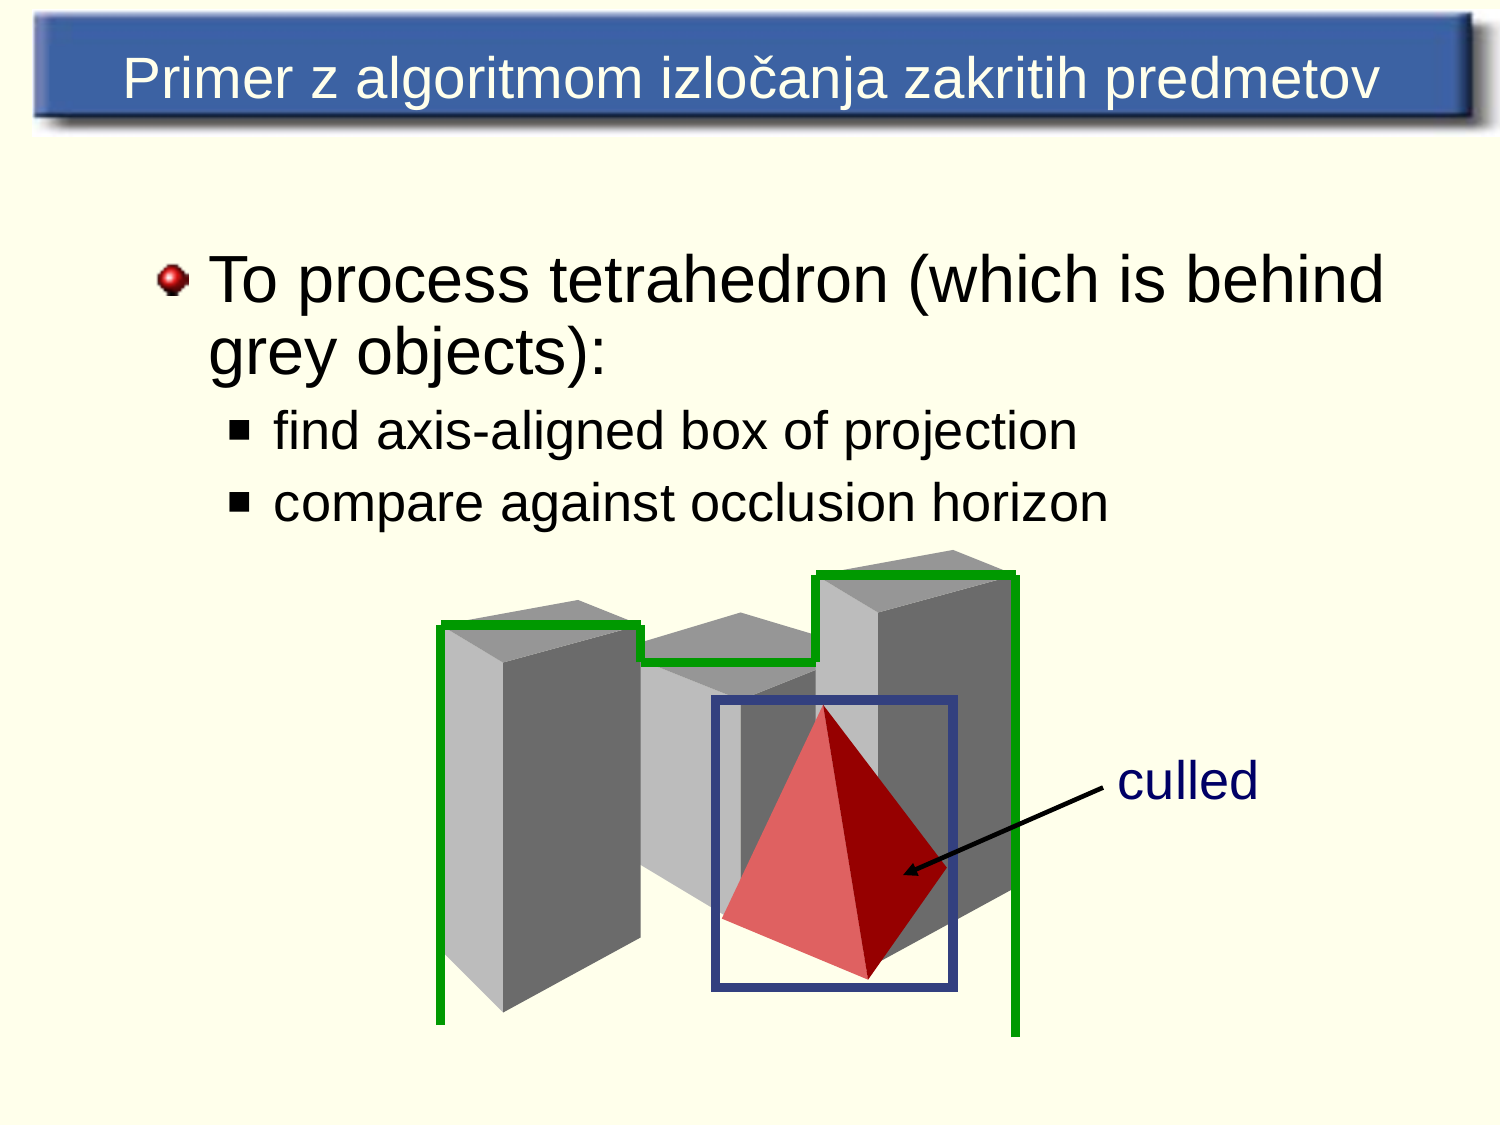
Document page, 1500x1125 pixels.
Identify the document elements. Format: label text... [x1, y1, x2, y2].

title Primer z algoritmom izločanja zakritih predmetov [96, 6, 1409, 120]
text_box [842, 549, 1004, 570]
text_box [645, 612, 811, 658]
text_box [720, 704, 948, 980]
list To process tetrahedron (which is behind grey objects): find axis-aligned box of projection compare against occlusion horizon [137, 237, 1463, 563]
text_box [445, 580, 1011, 1013]
picture [32, 9, 1500, 137]
text_box [467, 599, 629, 620]
text_box culled [1103, 737, 1275, 818]
text_box [958, 831, 1011, 919]
